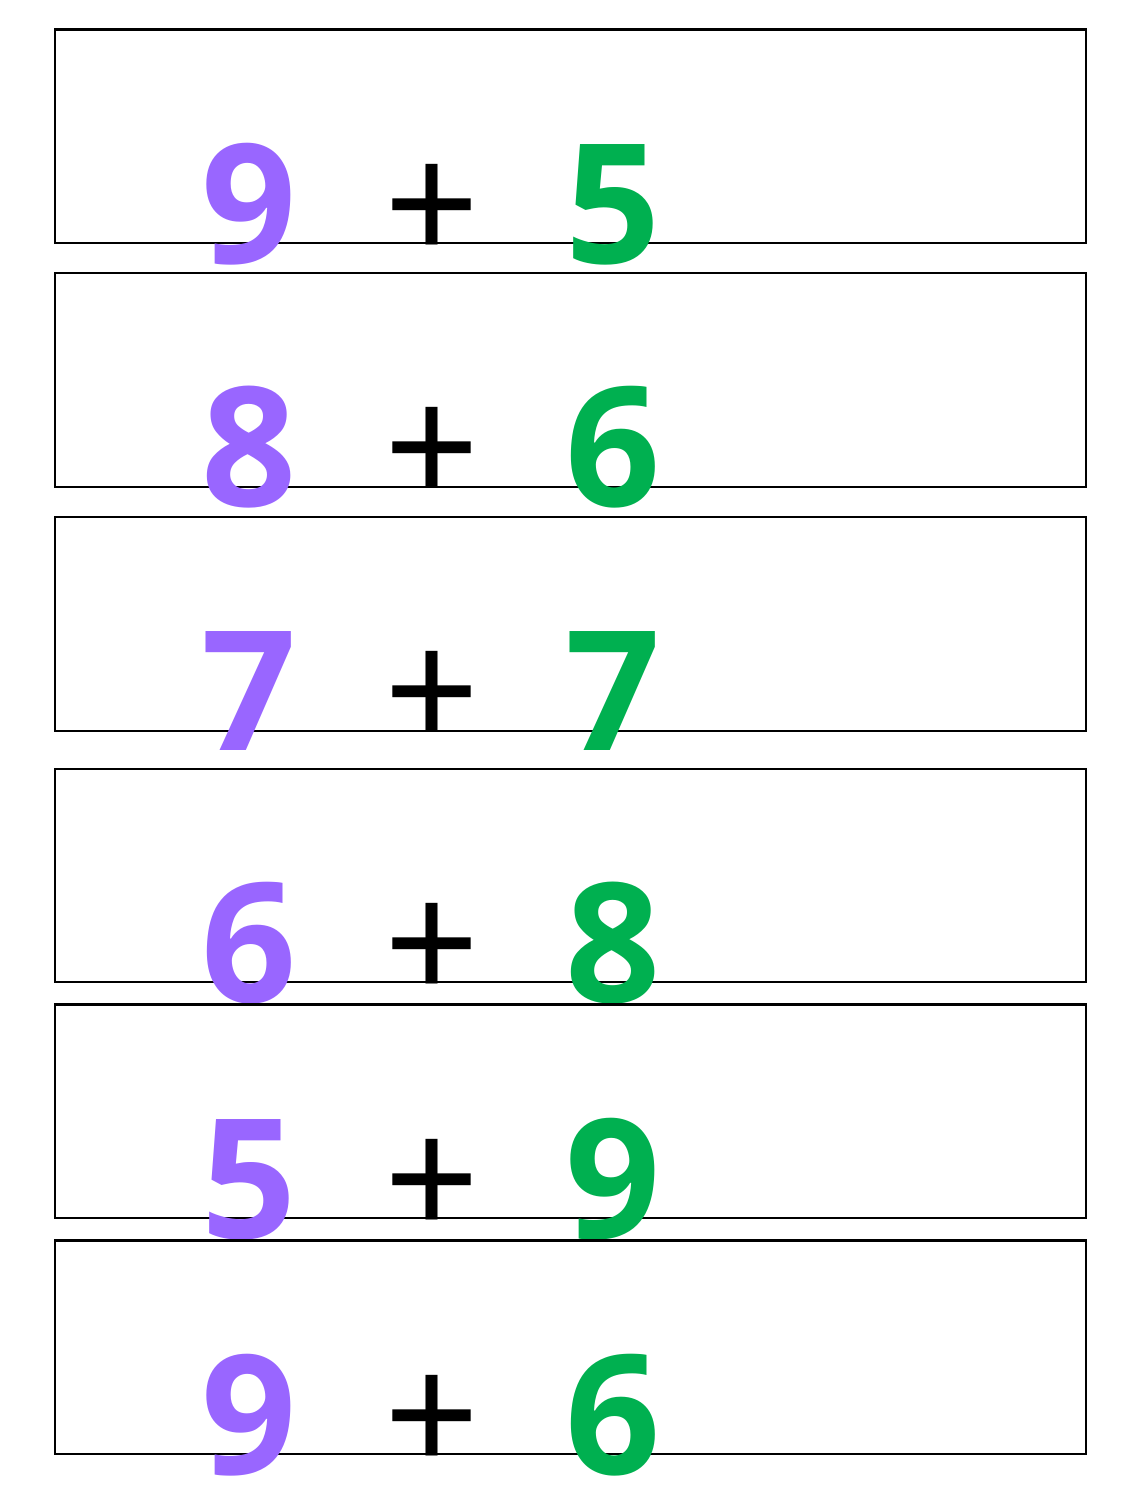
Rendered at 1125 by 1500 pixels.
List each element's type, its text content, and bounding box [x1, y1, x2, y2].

text_box [55, 1241, 1086, 1454]
text_box [55, 30, 1086, 243]
text_box [55, 1005, 1086, 1218]
text_box [55, 769, 1086, 982]
text_box [55, 273, 1086, 487]
text_box 7 + 7 [187, 576, 677, 769]
text_box [55, 517, 1086, 731]
text_box 8 + 6 [187, 333, 677, 517]
text_box 6 + 8 [187, 828, 677, 1005]
text_box 9 + 6 [187, 1300, 677, 1500]
text_box 5 + 9 [187, 1064, 677, 1241]
text_box 9 + 5 [187, 89, 677, 273]
